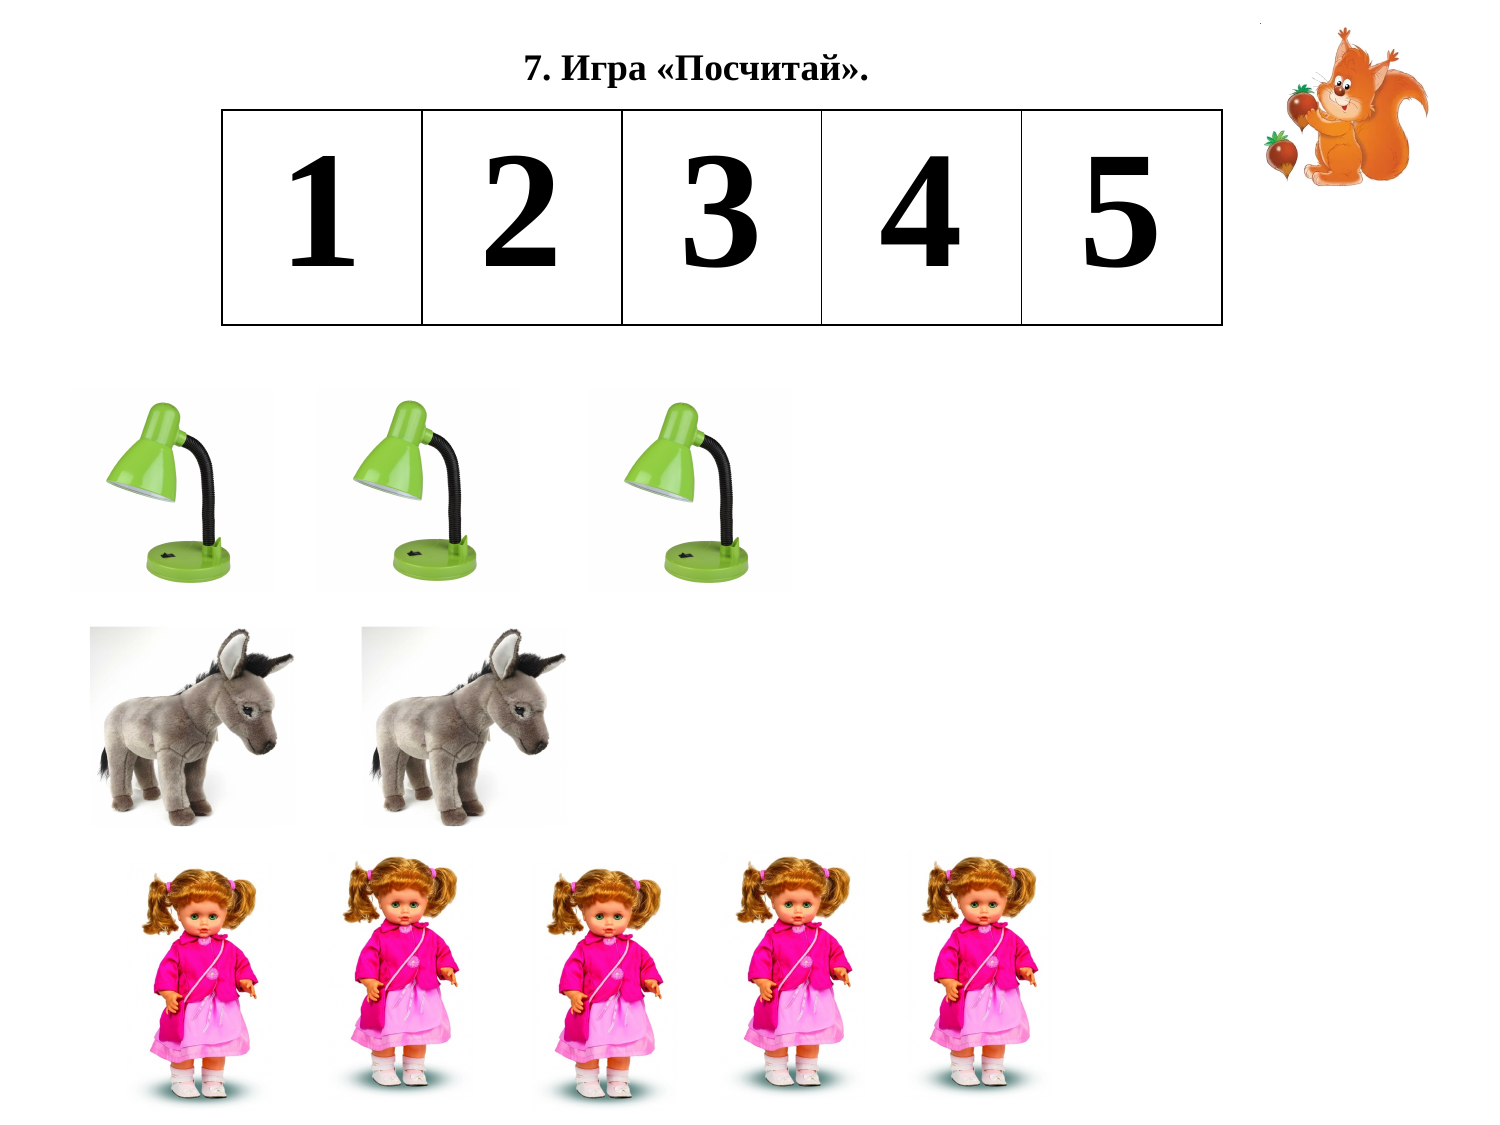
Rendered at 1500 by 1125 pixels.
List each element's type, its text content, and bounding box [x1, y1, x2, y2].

picture [906, 850, 1052, 1099]
picture [361, 625, 567, 827]
text_box 7. Игра «Посчитай». [508, 35, 885, 96]
picture [327, 850, 473, 1099]
table_header 1 [223, 111, 421, 324]
table_header 3 [623, 111, 821, 324]
picture [126, 862, 272, 1111]
table_header 2 [423, 111, 621, 324]
picture [531, 862, 677, 1111]
picture [89, 625, 296, 827]
table_header 5 [1022, 111, 1221, 324]
picture [317, 387, 520, 591]
picture [720, 850, 866, 1099]
picture [70, 389, 274, 593]
picture [1260, 23, 1430, 189]
table_header 4 [822, 111, 1021, 324]
picture [588, 389, 792, 593]
